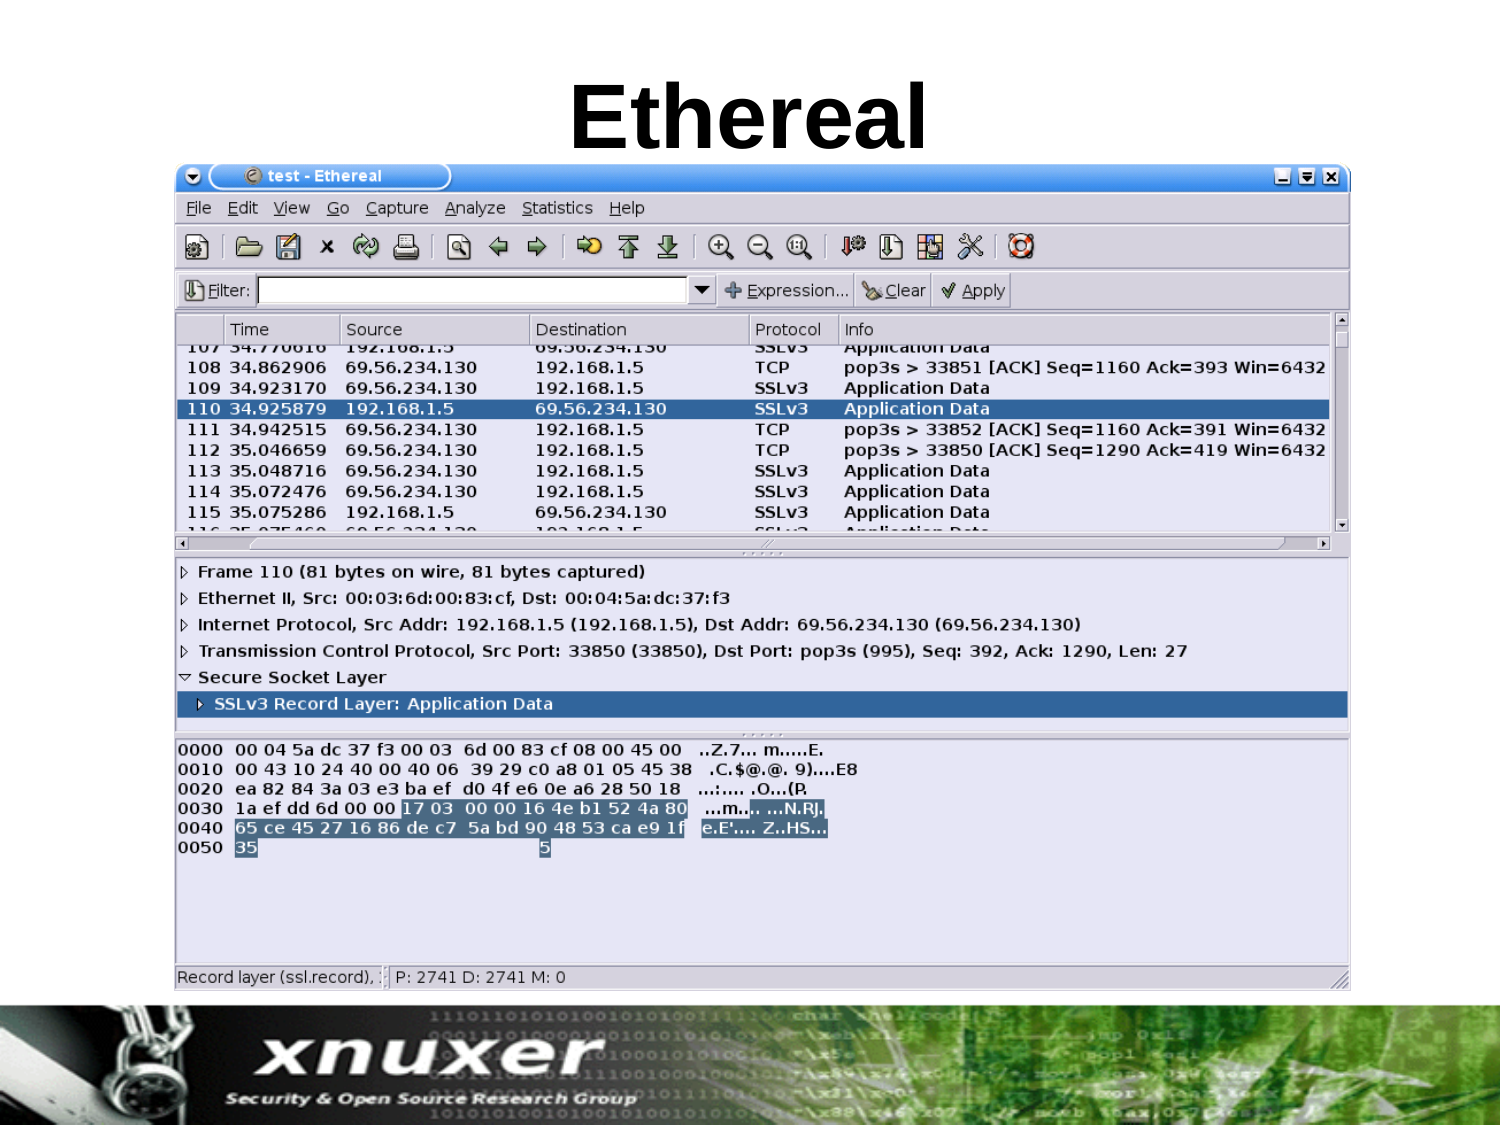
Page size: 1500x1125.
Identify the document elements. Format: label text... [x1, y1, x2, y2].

title Ethereal [75, 45, 1426, 188]
picture [0, 0, 1500, 1125]
